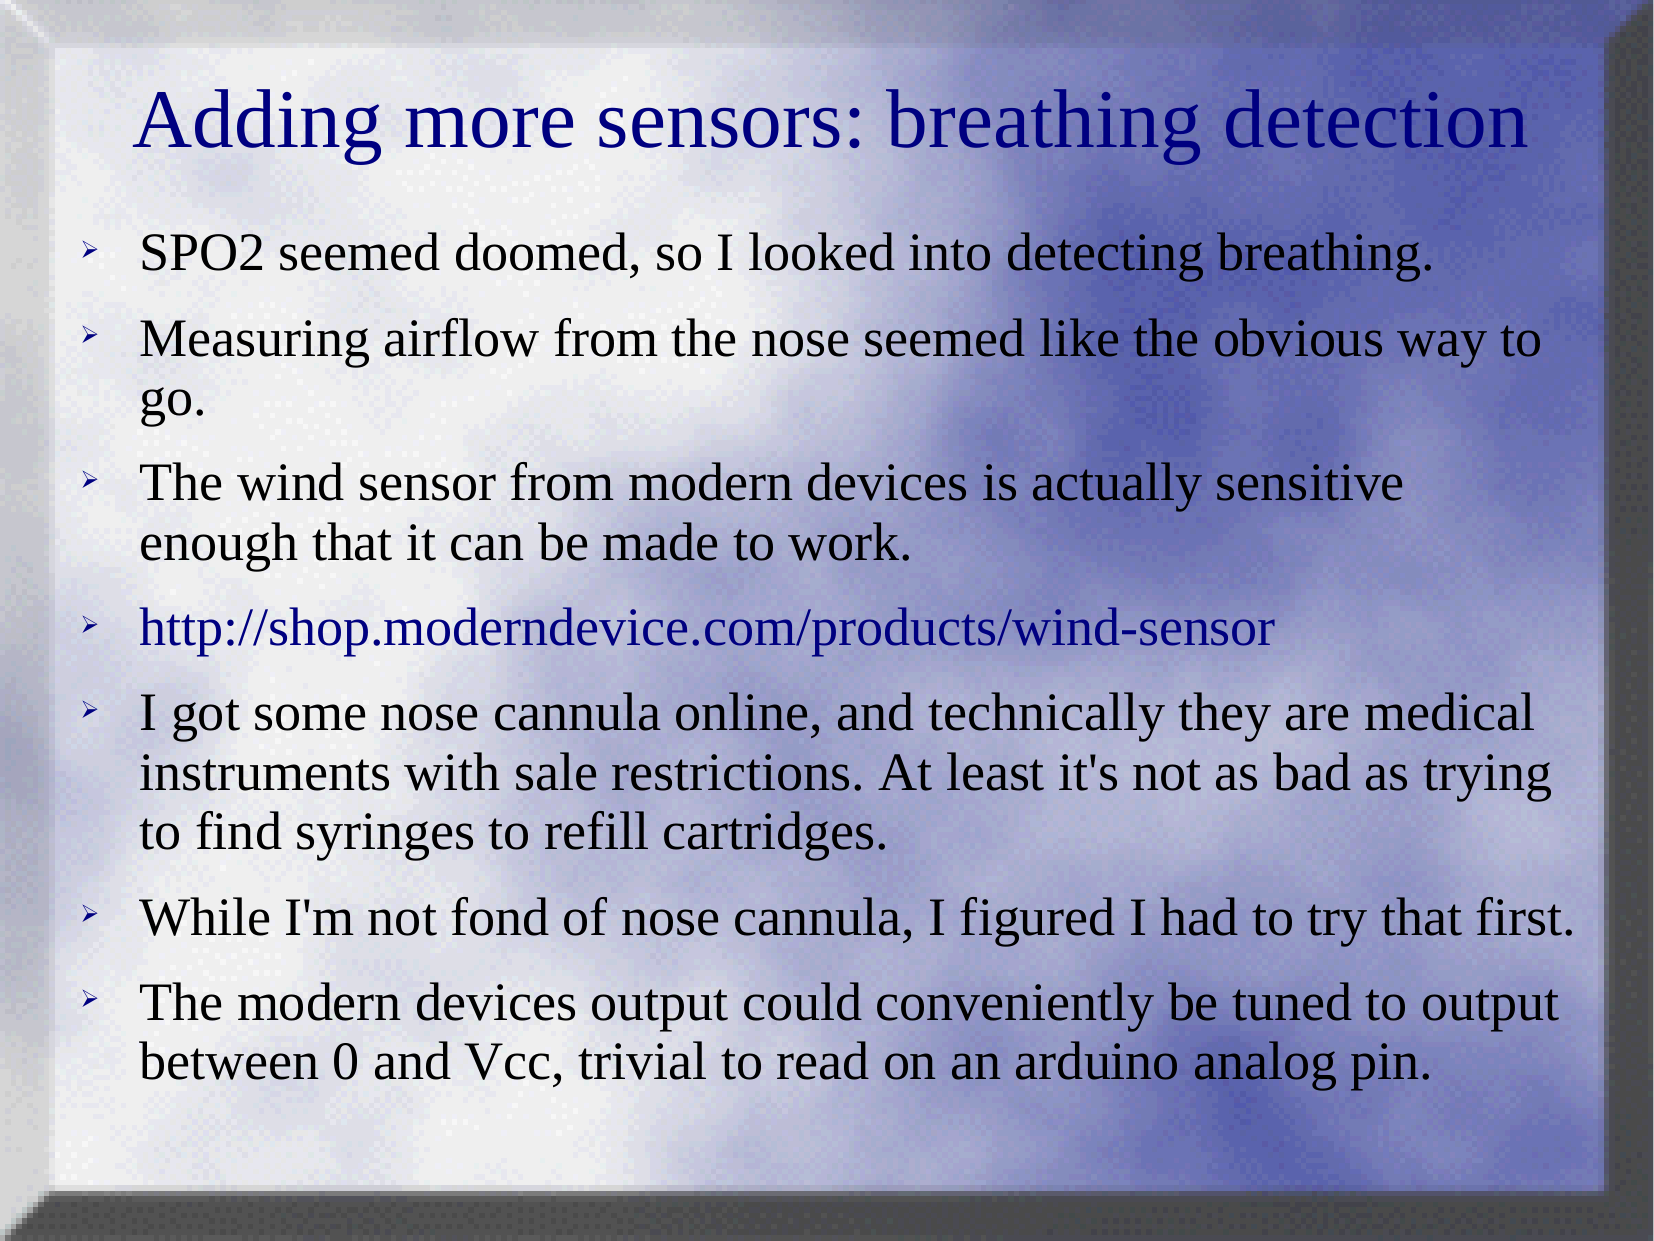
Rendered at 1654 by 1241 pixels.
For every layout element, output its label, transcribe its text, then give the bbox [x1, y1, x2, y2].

picture [0, 0, 1654, 1241]
title Adding more sensors: breathing detection [124, 66, 1540, 173]
list SPO2 seemed doomed, so I looked into detecting breathing. Measuring airflow from the nose seemed like the obvious way to go. The wind sensor from modern devices is actually sensitive enough that it can be made to work. http://shop.moderndevice.com/products/wind-sensor I got some nose cannula online, and technically they are medical instruments with sale restrictions. At least it's not as bad as trying to find syringes to refill cartridges. While I'm not fond of nose cannula, I figured I had to try that first. The modern devices output could conveniently be tuned to output between 0 and Vcc, trivial to read on an arduino analog pin. [80, 222, 1579, 1092]
